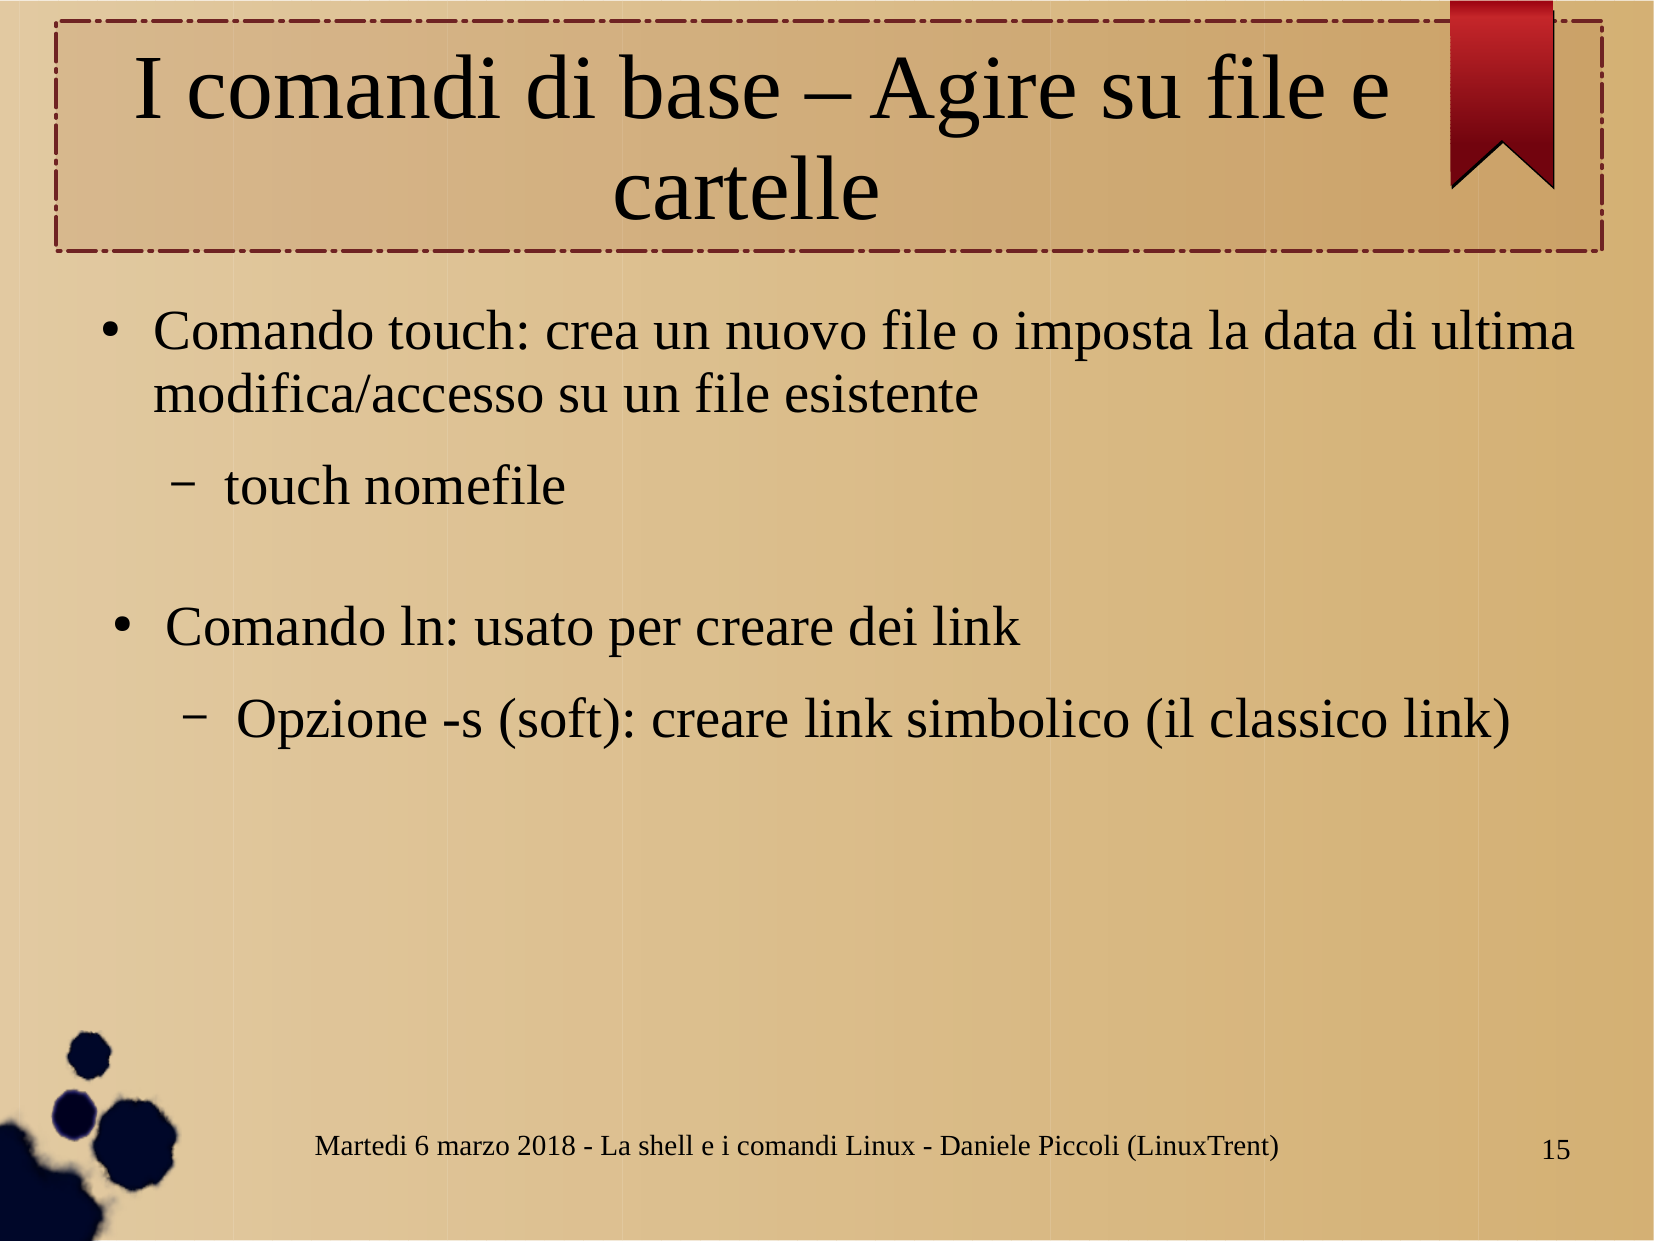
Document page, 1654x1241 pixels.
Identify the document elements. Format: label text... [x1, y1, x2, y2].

list Comando ln: usato per creare dei link Opzione -s (soft): creare link simbolico (il classico link) [94, 594, 1560, 804]
title I comandi di base – Agire su file e cartelle [82, 36, 1412, 240]
list Comando touch: crea un nuovo file o imposta la data di ultima modifica/accesso su un file esistente touch nomefile [82, 299, 1583, 567]
